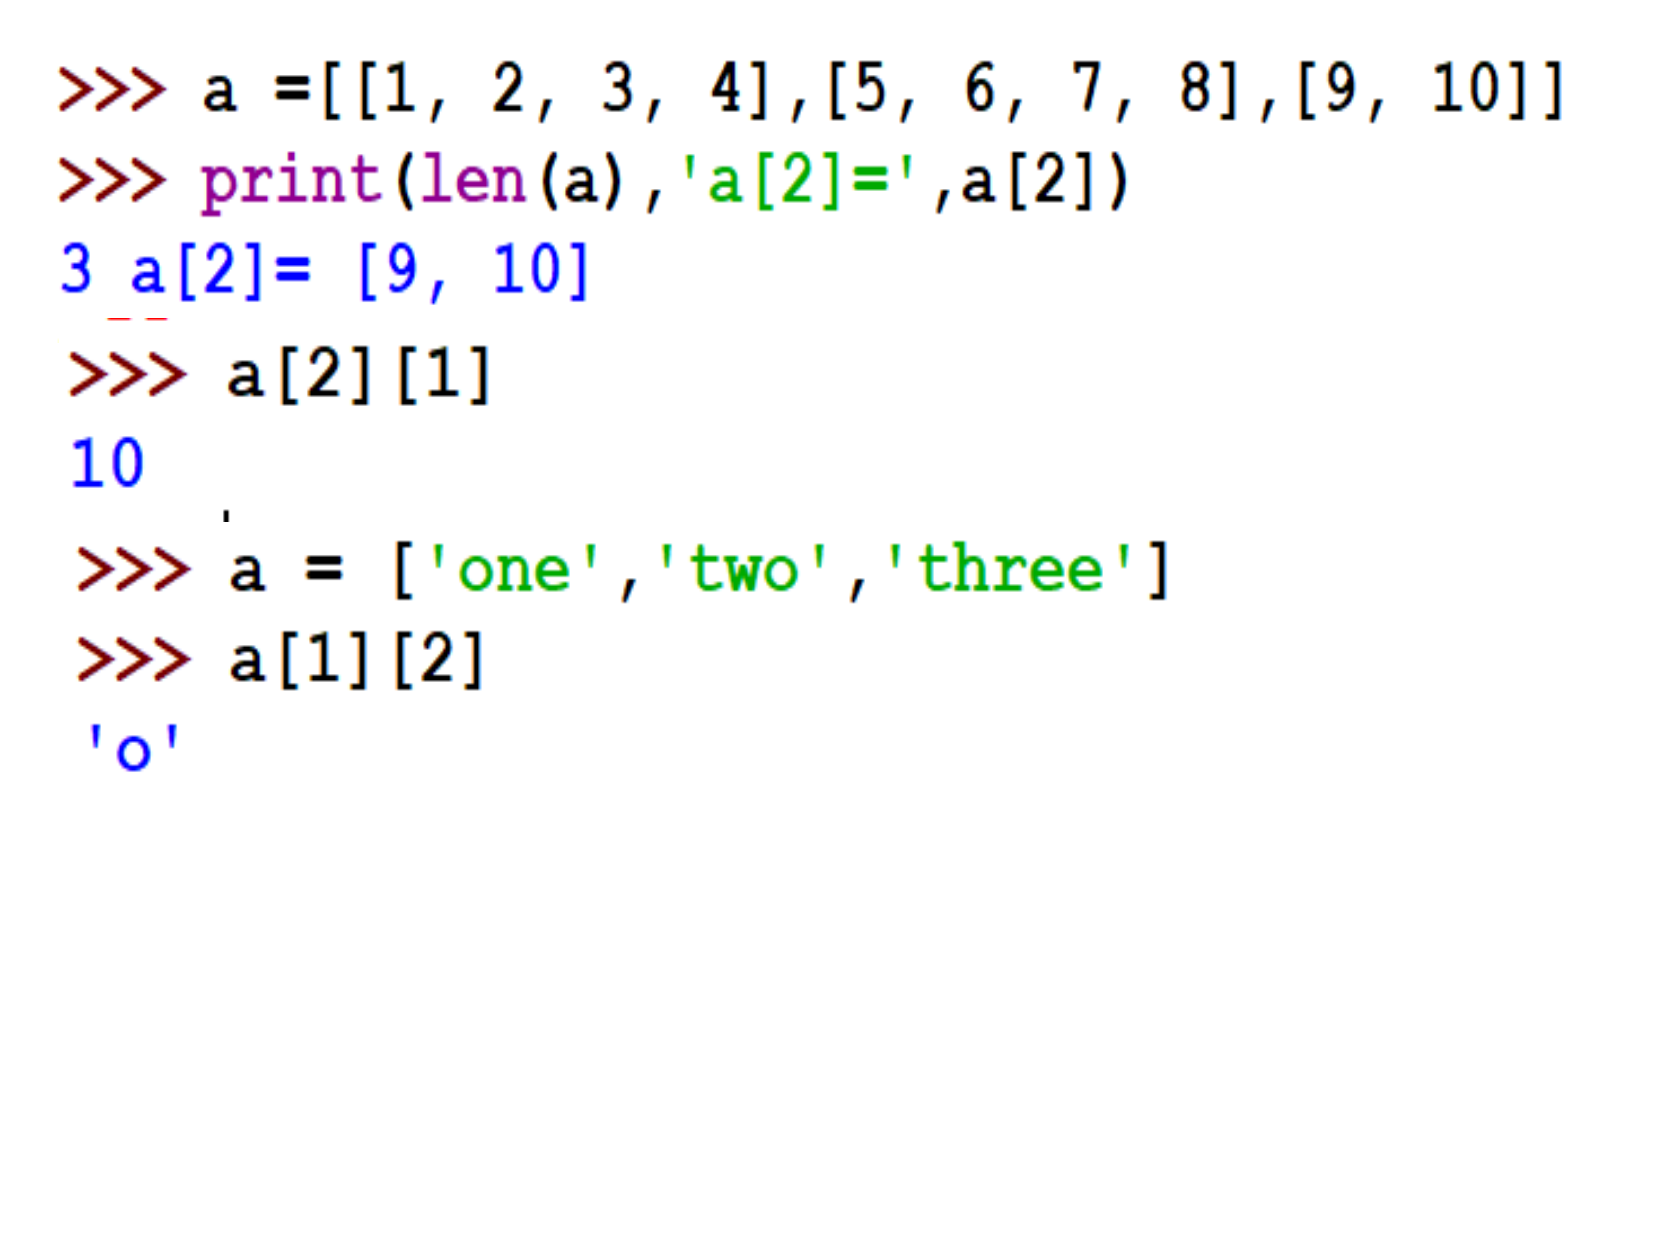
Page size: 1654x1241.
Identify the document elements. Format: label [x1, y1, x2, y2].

picture [47, 36, 1607, 804]
